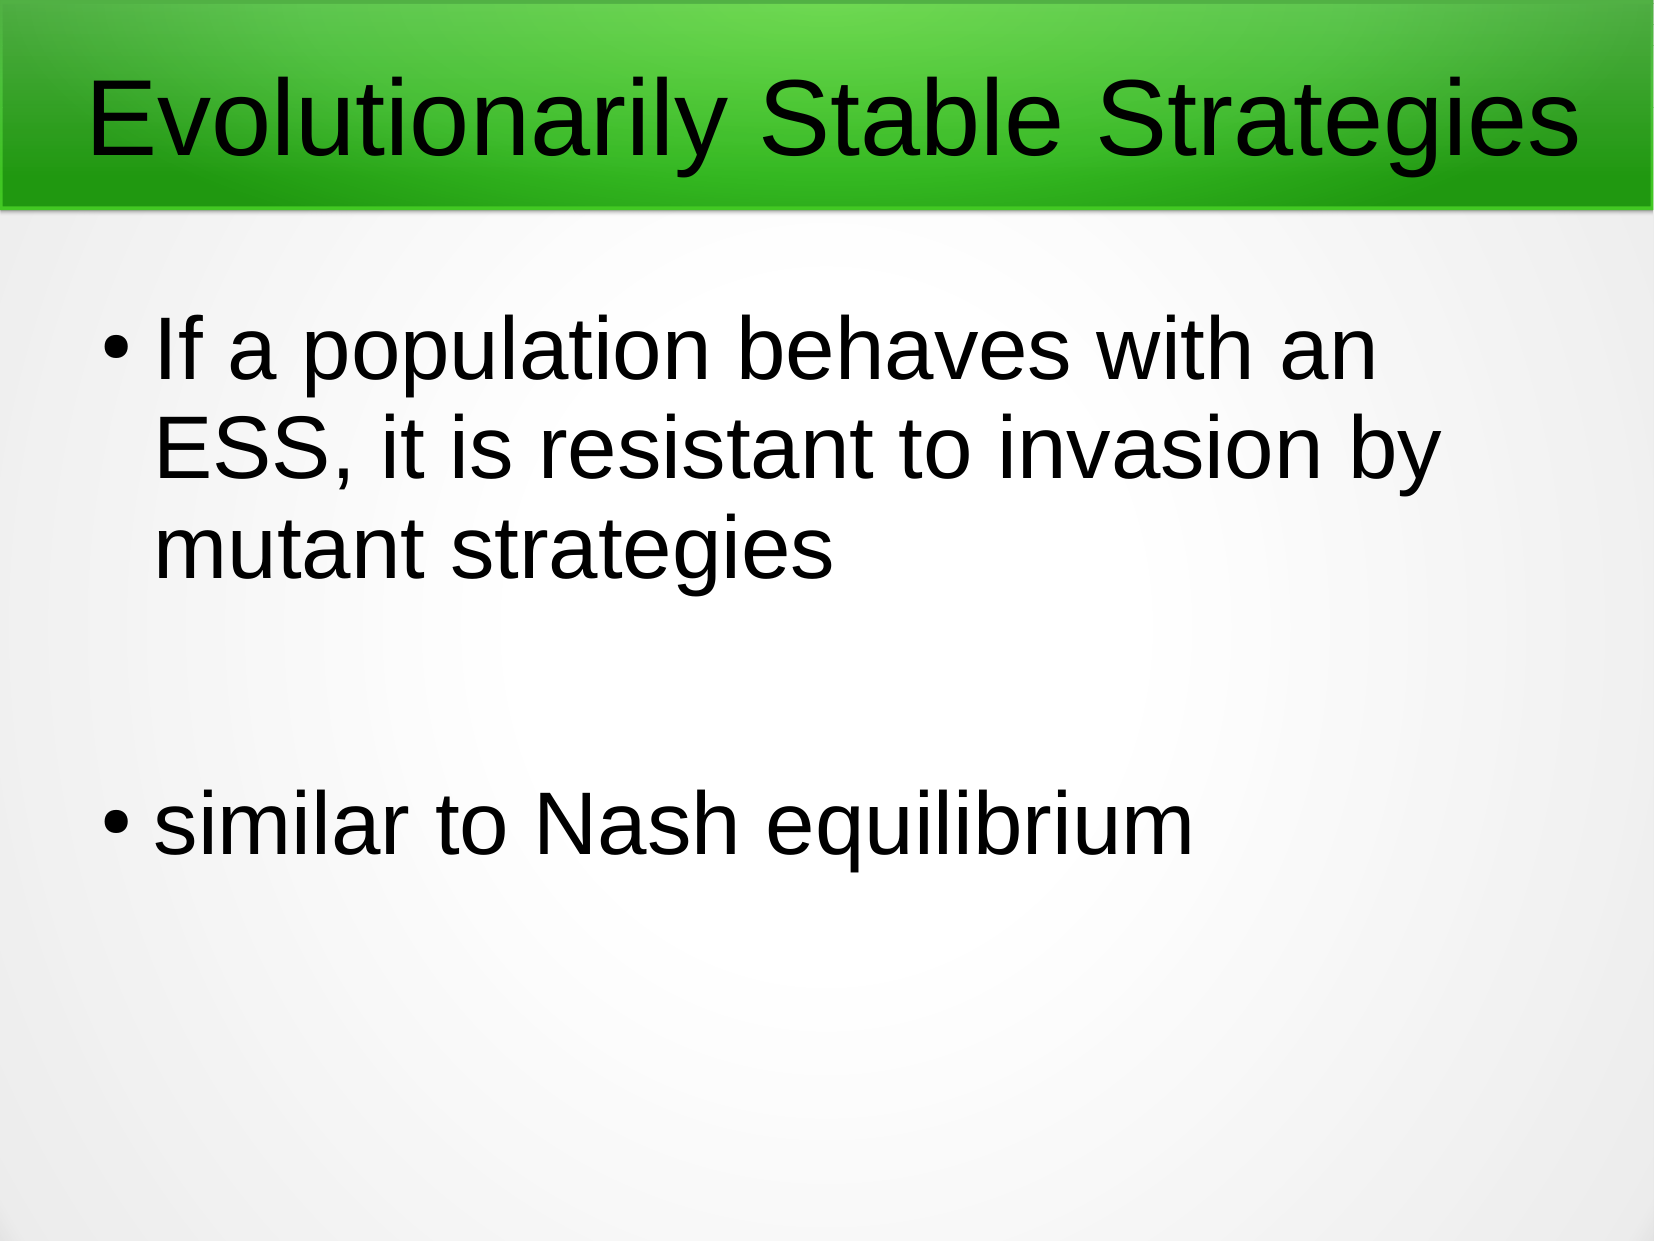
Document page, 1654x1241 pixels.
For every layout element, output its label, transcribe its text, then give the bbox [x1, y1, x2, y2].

list If a population behaves with an ESS, it is resistant to invasion by mutant strategies similar to Nash equilibrium [82, 299, 1571, 1019]
title Evolutionarily Stable Strategies [49, 47, 1620, 189]
